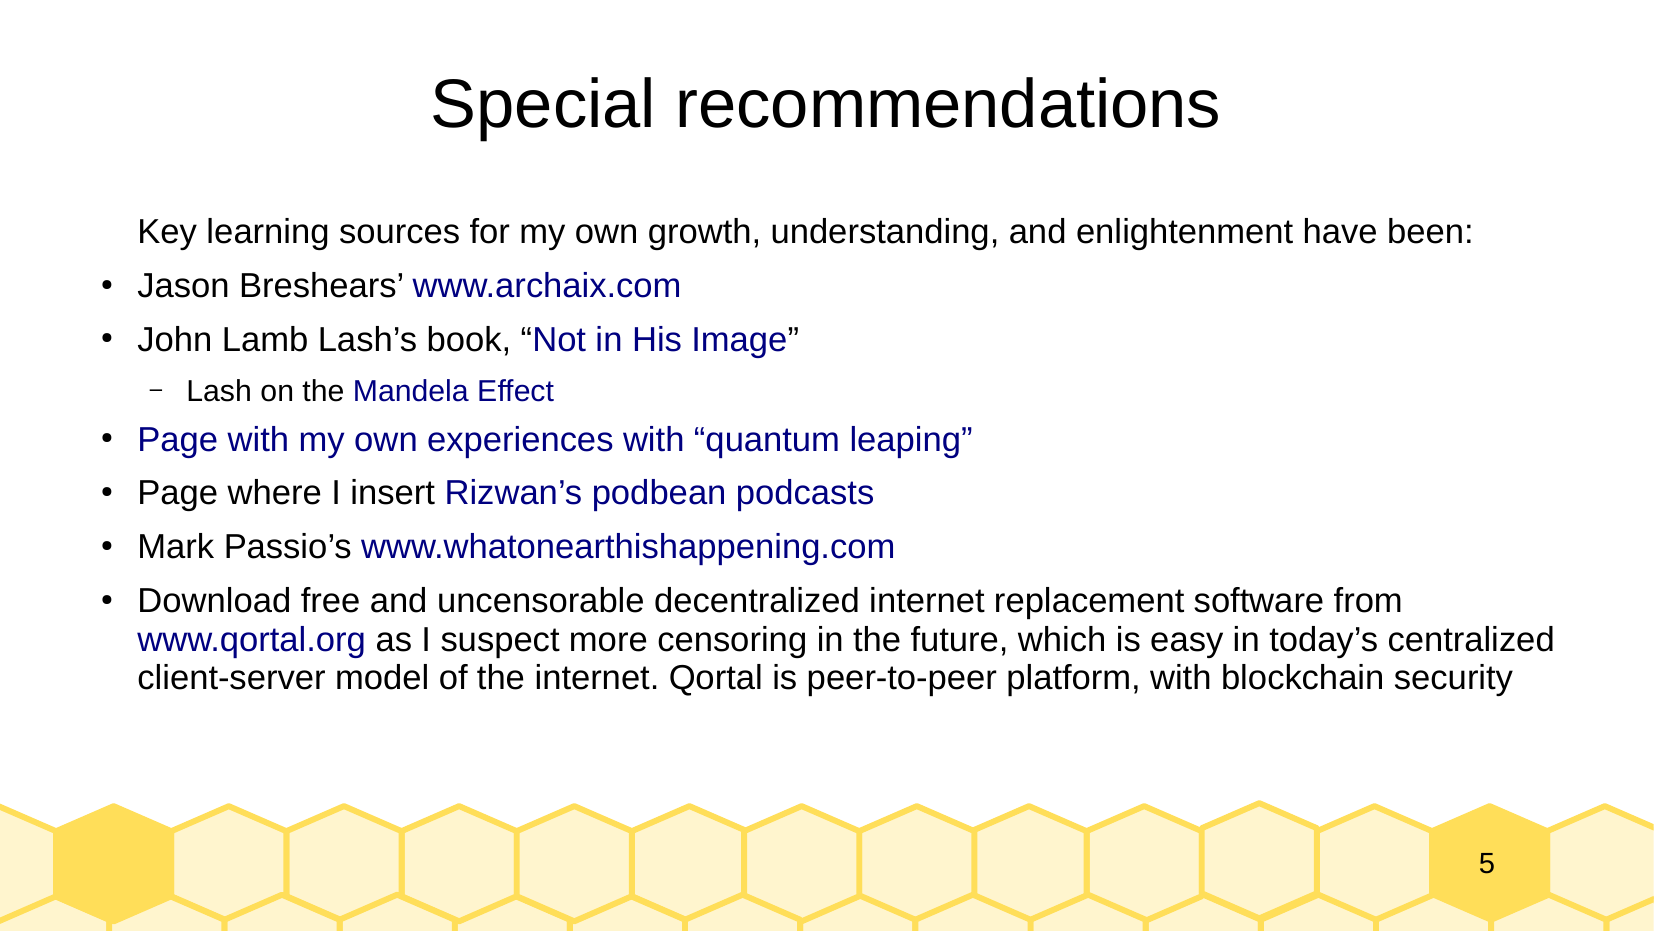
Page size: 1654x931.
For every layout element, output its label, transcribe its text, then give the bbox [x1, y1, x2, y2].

title Special recommendations [88, 29, 1565, 178]
list Key learning sources for my own growth, understanding, and enlightenment have been: Jason Breshears’ www.archaix.com John Lamb Lash’s book, “Not in His Image” Lash on the Mandela Effect Page with my own experiences with “quantum leaping” Page where I insert Rizwan’s podbean podcasts Mark Passio’s www.whatonearthishappening.com Download free and uncensorable decentralized internet replacement software from www.qortal.org as I suspect more censoring in the future, which is easy in today’s centralized client-server model of the internet. Qortal is peer-to-peer platform, with blockchain security [88, 212, 1565, 745]
